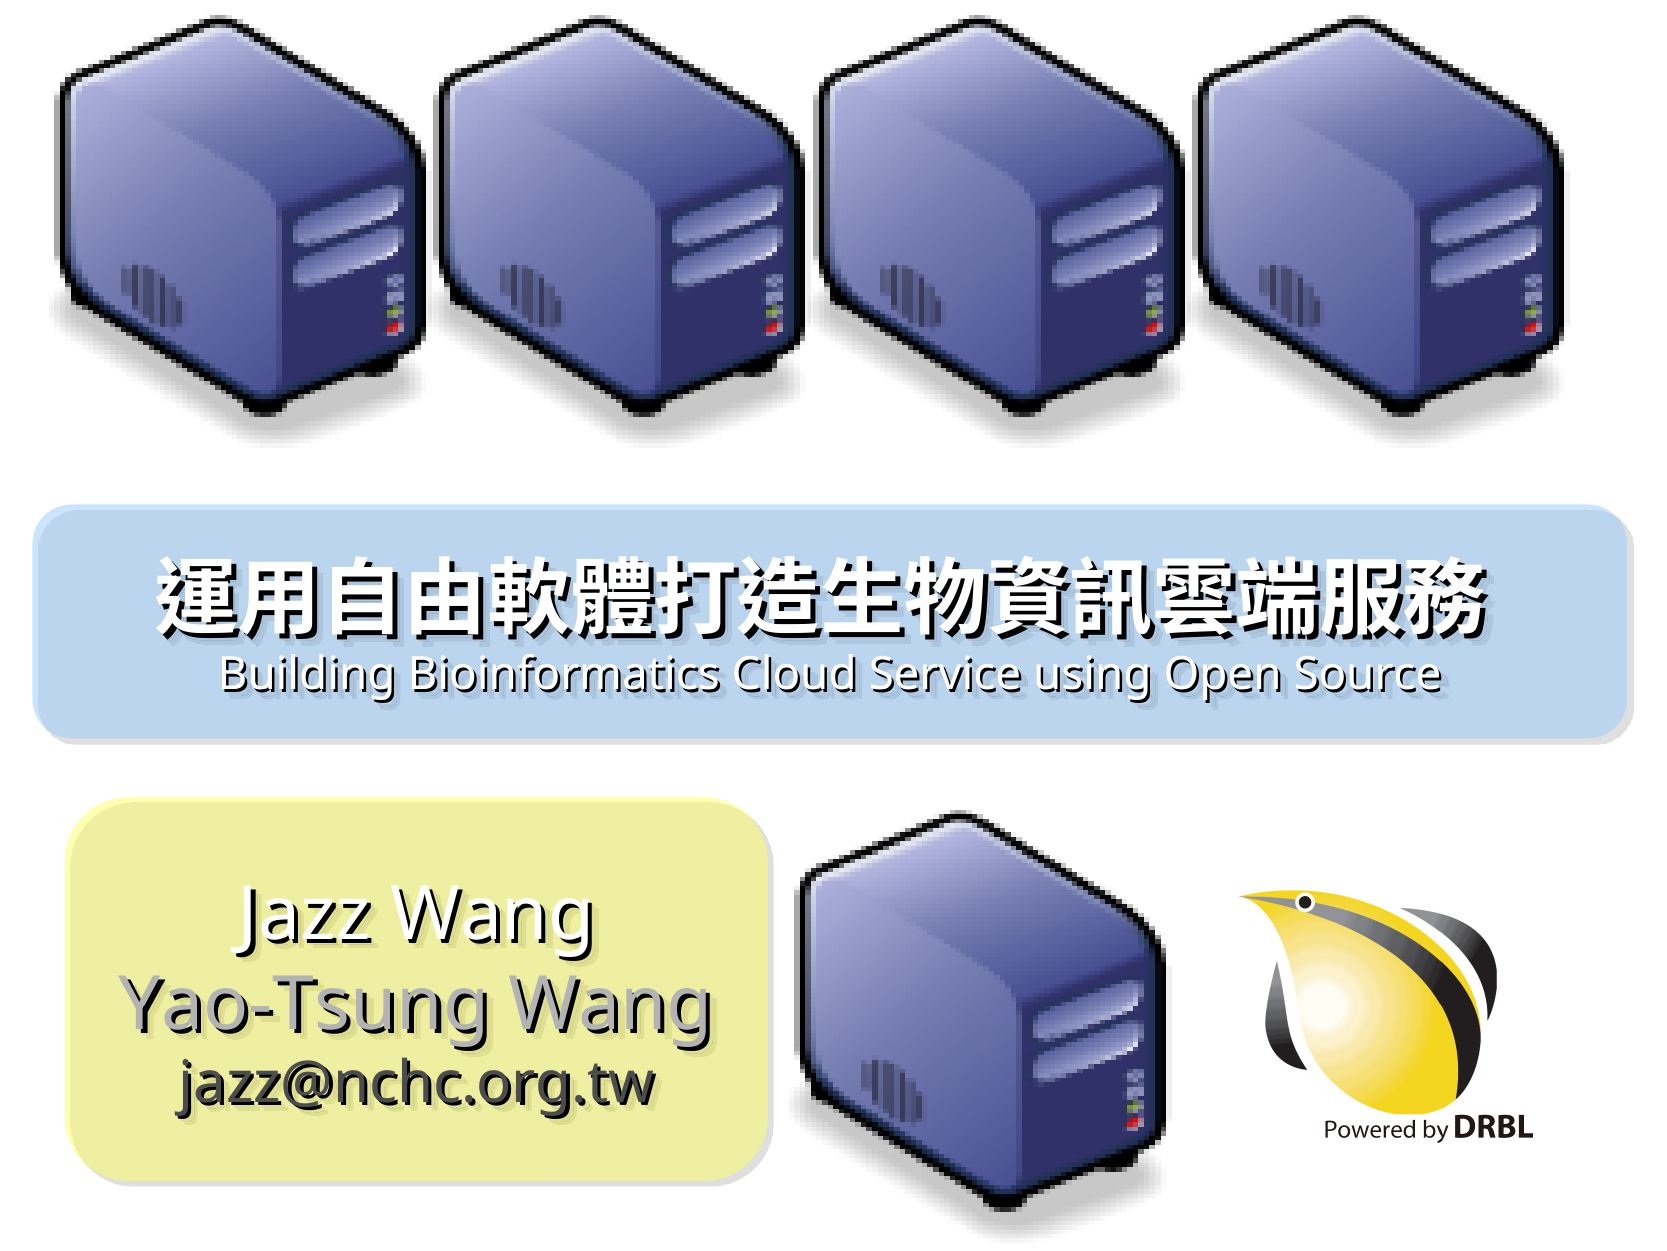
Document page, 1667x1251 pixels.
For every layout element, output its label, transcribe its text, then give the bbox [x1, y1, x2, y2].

picture [1224, 874, 1548, 1152]
text_box Jazz Wang Yao-Tsung Wang jazz@nchc.org.tw [64, 797, 768, 1182]
text_box 運用自由軟體打造生物資訊雲端服務 Building Bioinformatics Cloud Service using Open Source [32, 504, 1628, 739]
picture [767, 797, 1211, 1251]
picture [27, 2, 1609, 502]
